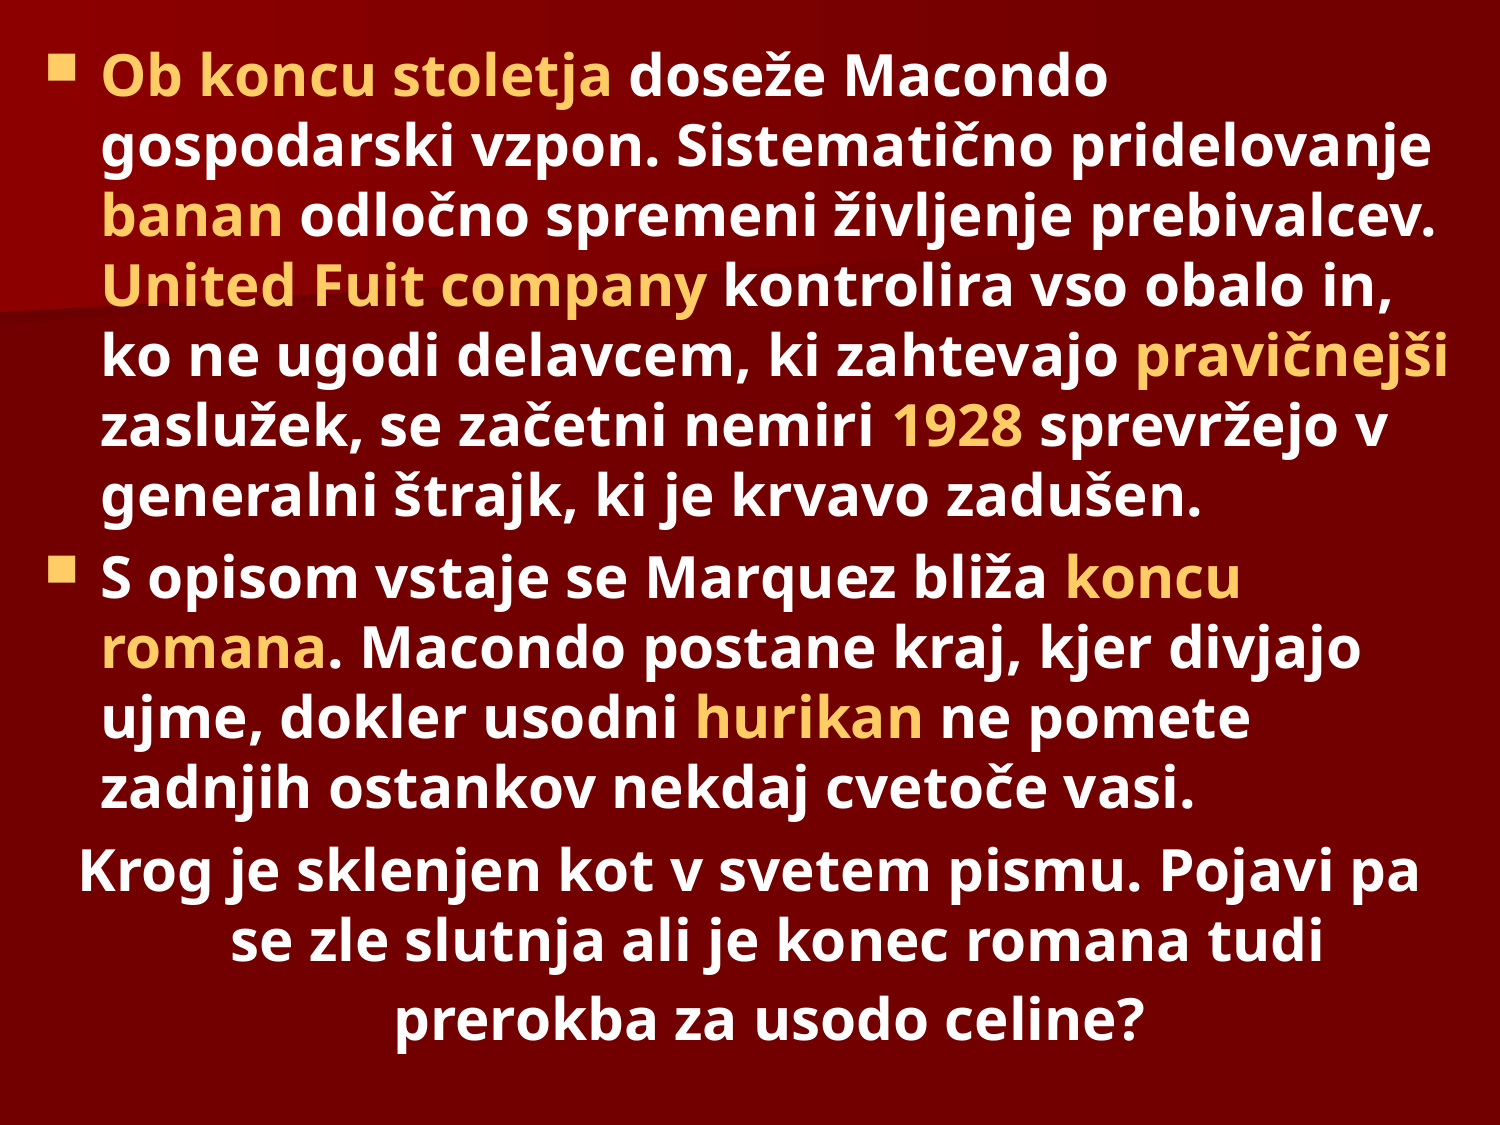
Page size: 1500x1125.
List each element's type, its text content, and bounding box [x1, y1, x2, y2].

list Ob koncu stoletja doseže Macondo gospodarski vzpon. Sistematično pridelovanje banan odločno spremeni življenje prebivalcev. United Fuit company kontrolira vso obalo in, ko ne ugodi delavcem, ki zahtevajo pravičnejši zaslužek, se začetni nemiri 1928 sprevržejo v generalni štrajk, ki je krvavo zadušen. S opisom vstaje se Marquez bliža koncu romana. Macondo postane kraj, kjer divjajo ujme, dokler usodni hurikan ne pomete zadnjih ostankov nekdaj cvetoče vasi. Krog je sklenjen kot v svetem pismu. Pojavi pa se zle slutnja ali je konec romana tudi prerokba za usodo celine? [29, 31, 1471, 1083]
